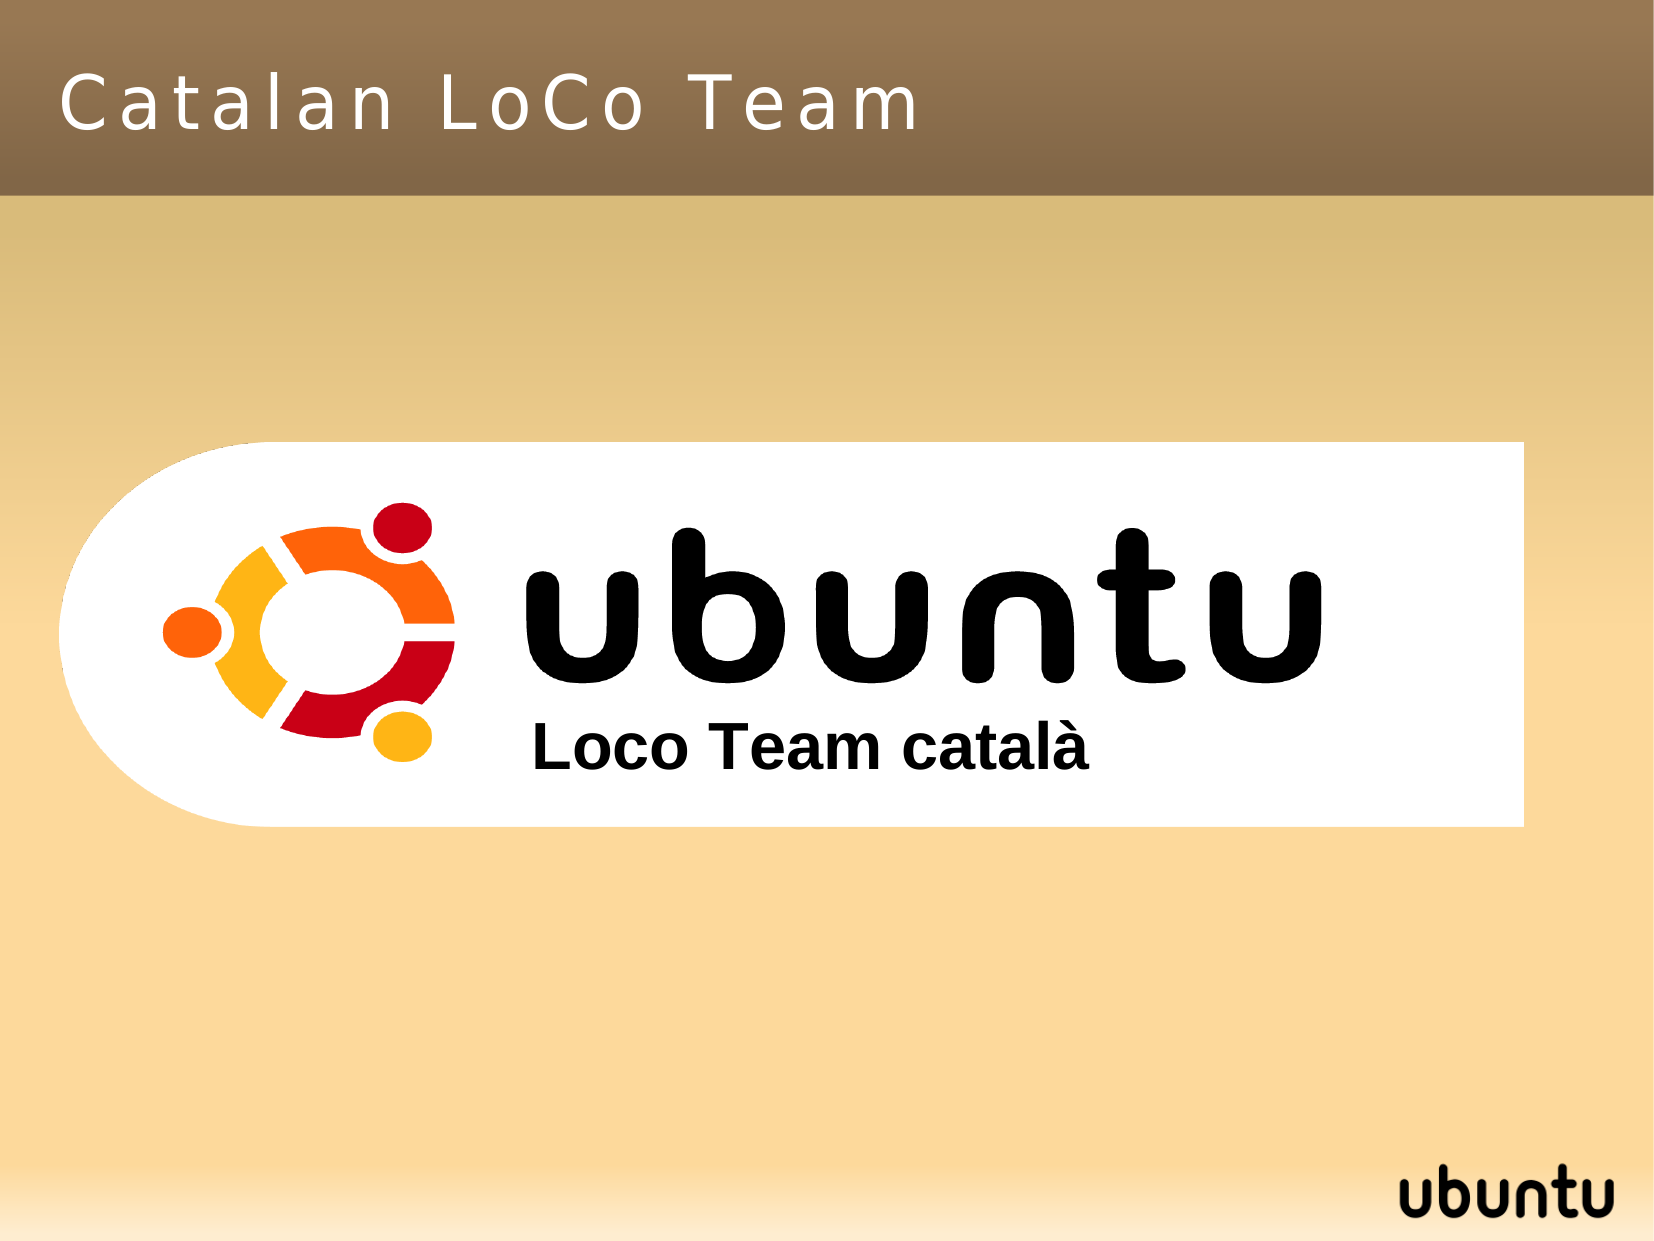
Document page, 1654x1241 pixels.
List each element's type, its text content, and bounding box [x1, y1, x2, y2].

text_box Loco Team català [531, 708, 1565, 813]
title Catalan LoCo Team [59, 29, 1595, 178]
picture [0, 0, 1654, 1241]
